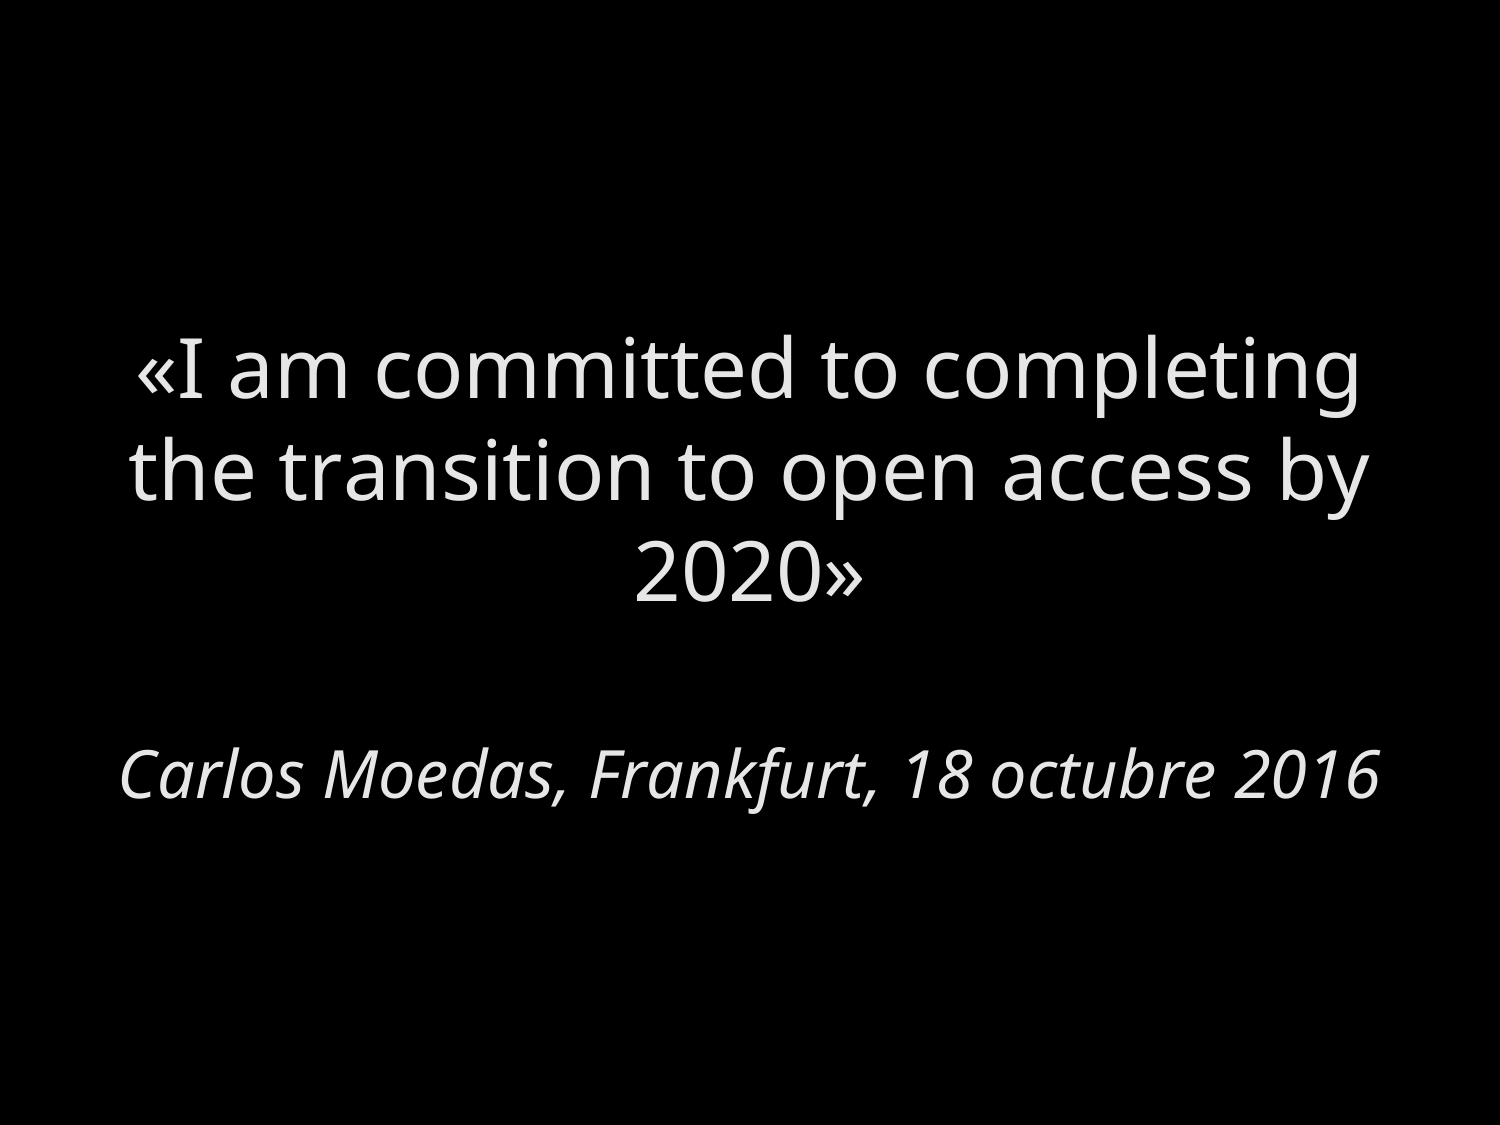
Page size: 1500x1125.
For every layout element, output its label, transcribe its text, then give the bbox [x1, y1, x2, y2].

subtitle «I am committed to completing the transition to open access by 2020» Carlos Moedas, Frankfurt, 18 octubre 2016 [109, 112, 1391, 1013]
